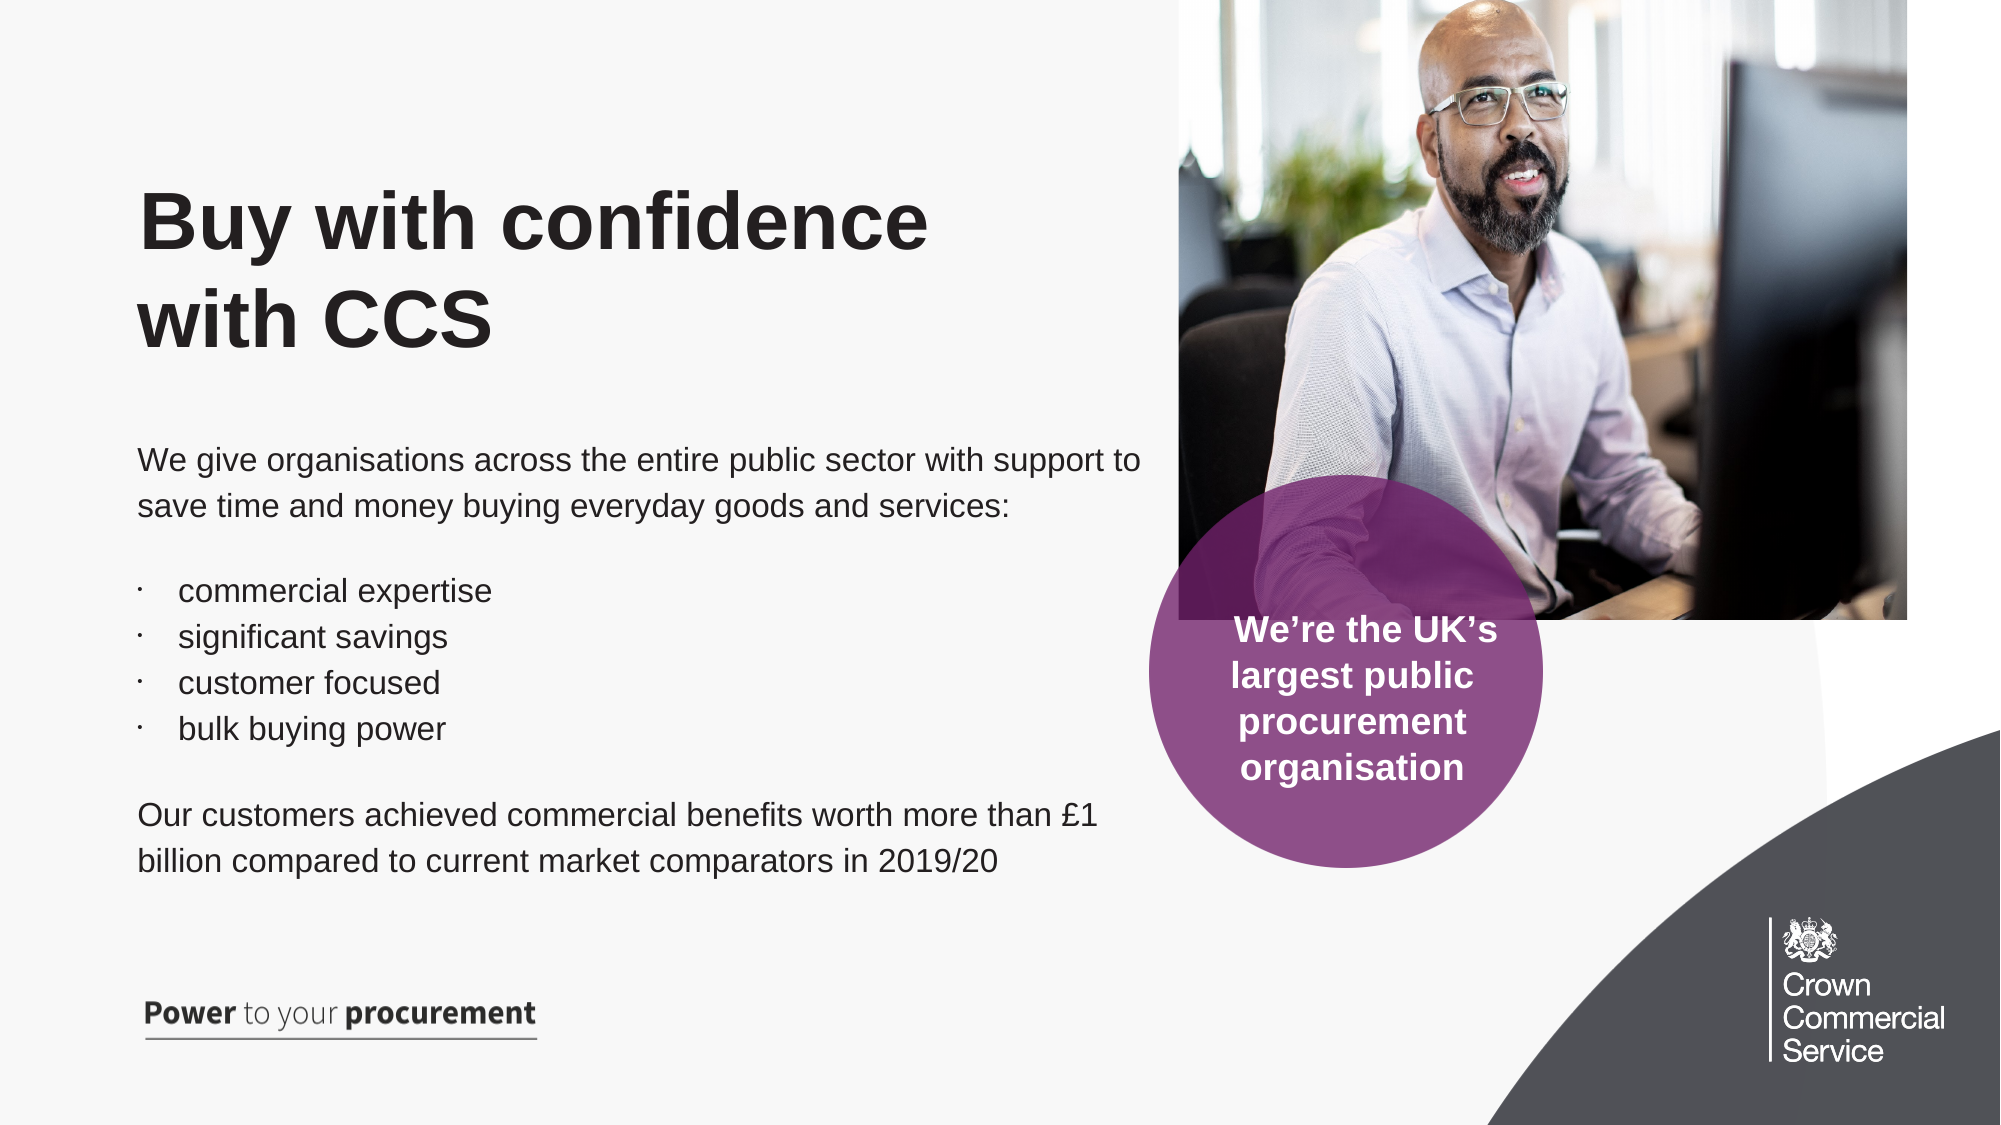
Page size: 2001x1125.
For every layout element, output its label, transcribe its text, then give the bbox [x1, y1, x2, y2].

text_box We give organisations across the entire public sector with support to save time and money buying everyday goods and services: commercial expertise significant savings customer focused bulk buying power Our customers achieved commercial benefits worth more than £1 billion compared to current market comparators in 2019/20 [137, 431, 1150, 899]
title Buy with confidence with CCS [137, 167, 1178, 467]
picture [1769, 917, 1944, 1063]
picture [1149, 0, 1908, 868]
text_box We’re the UK’s largest public procurement organisation [1207, 563, 1498, 772]
